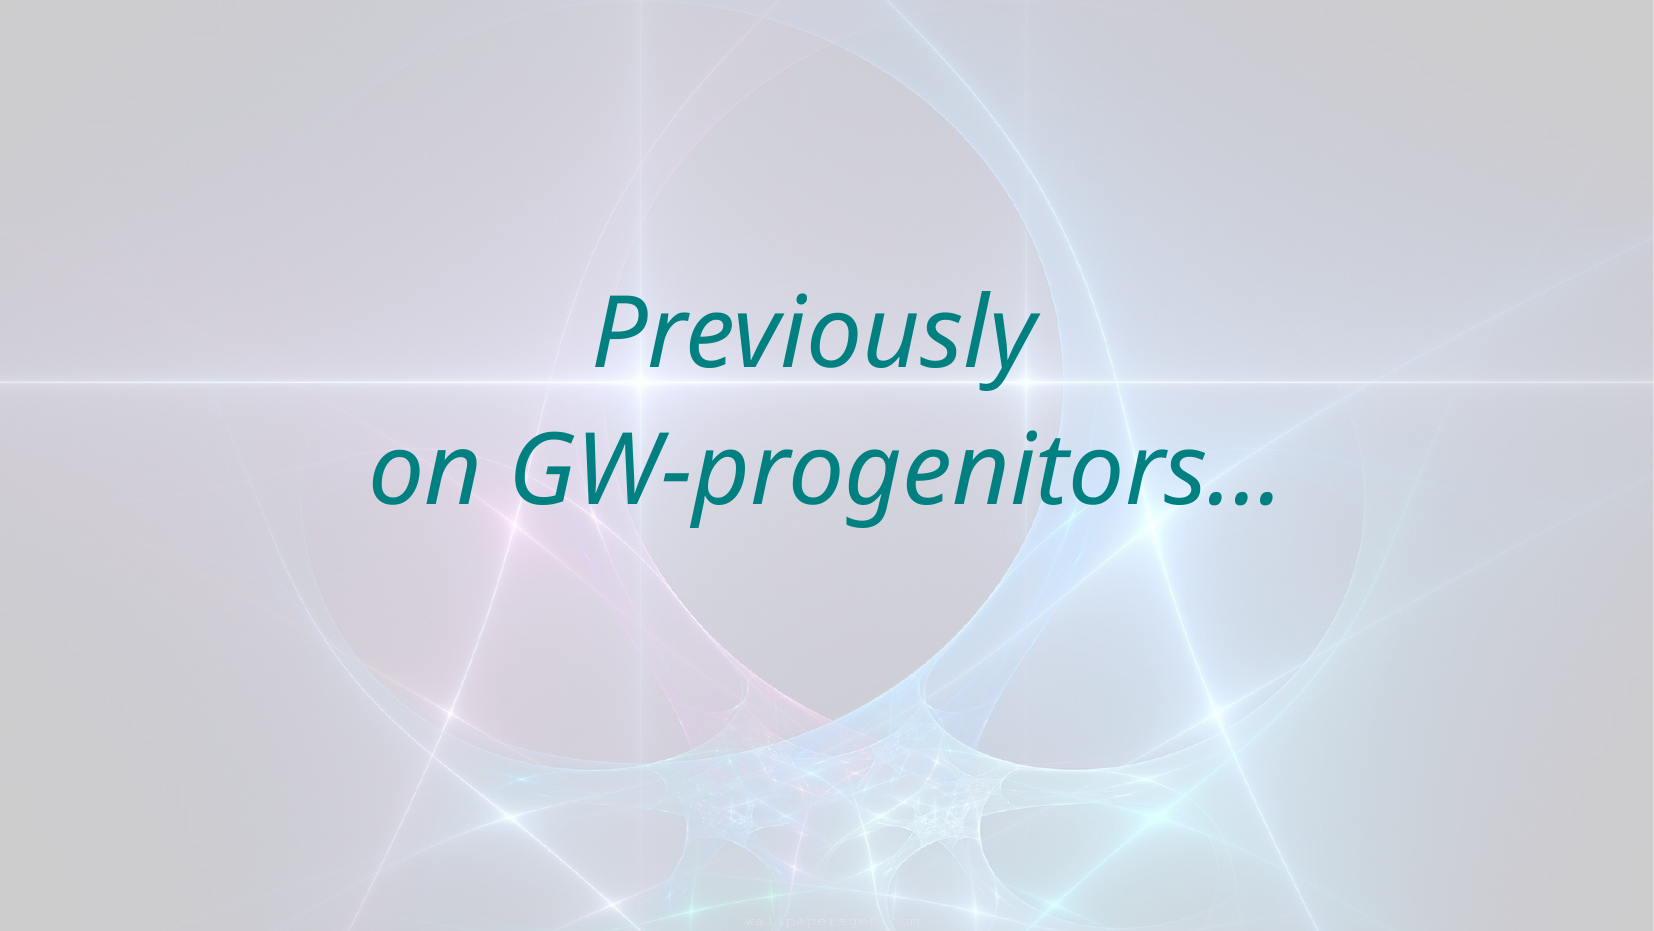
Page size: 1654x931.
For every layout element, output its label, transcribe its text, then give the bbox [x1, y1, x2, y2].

text_box Previously on GW-progenitors... [82, 37, 1571, 758]
picture [0, 0, 1654, 931]
